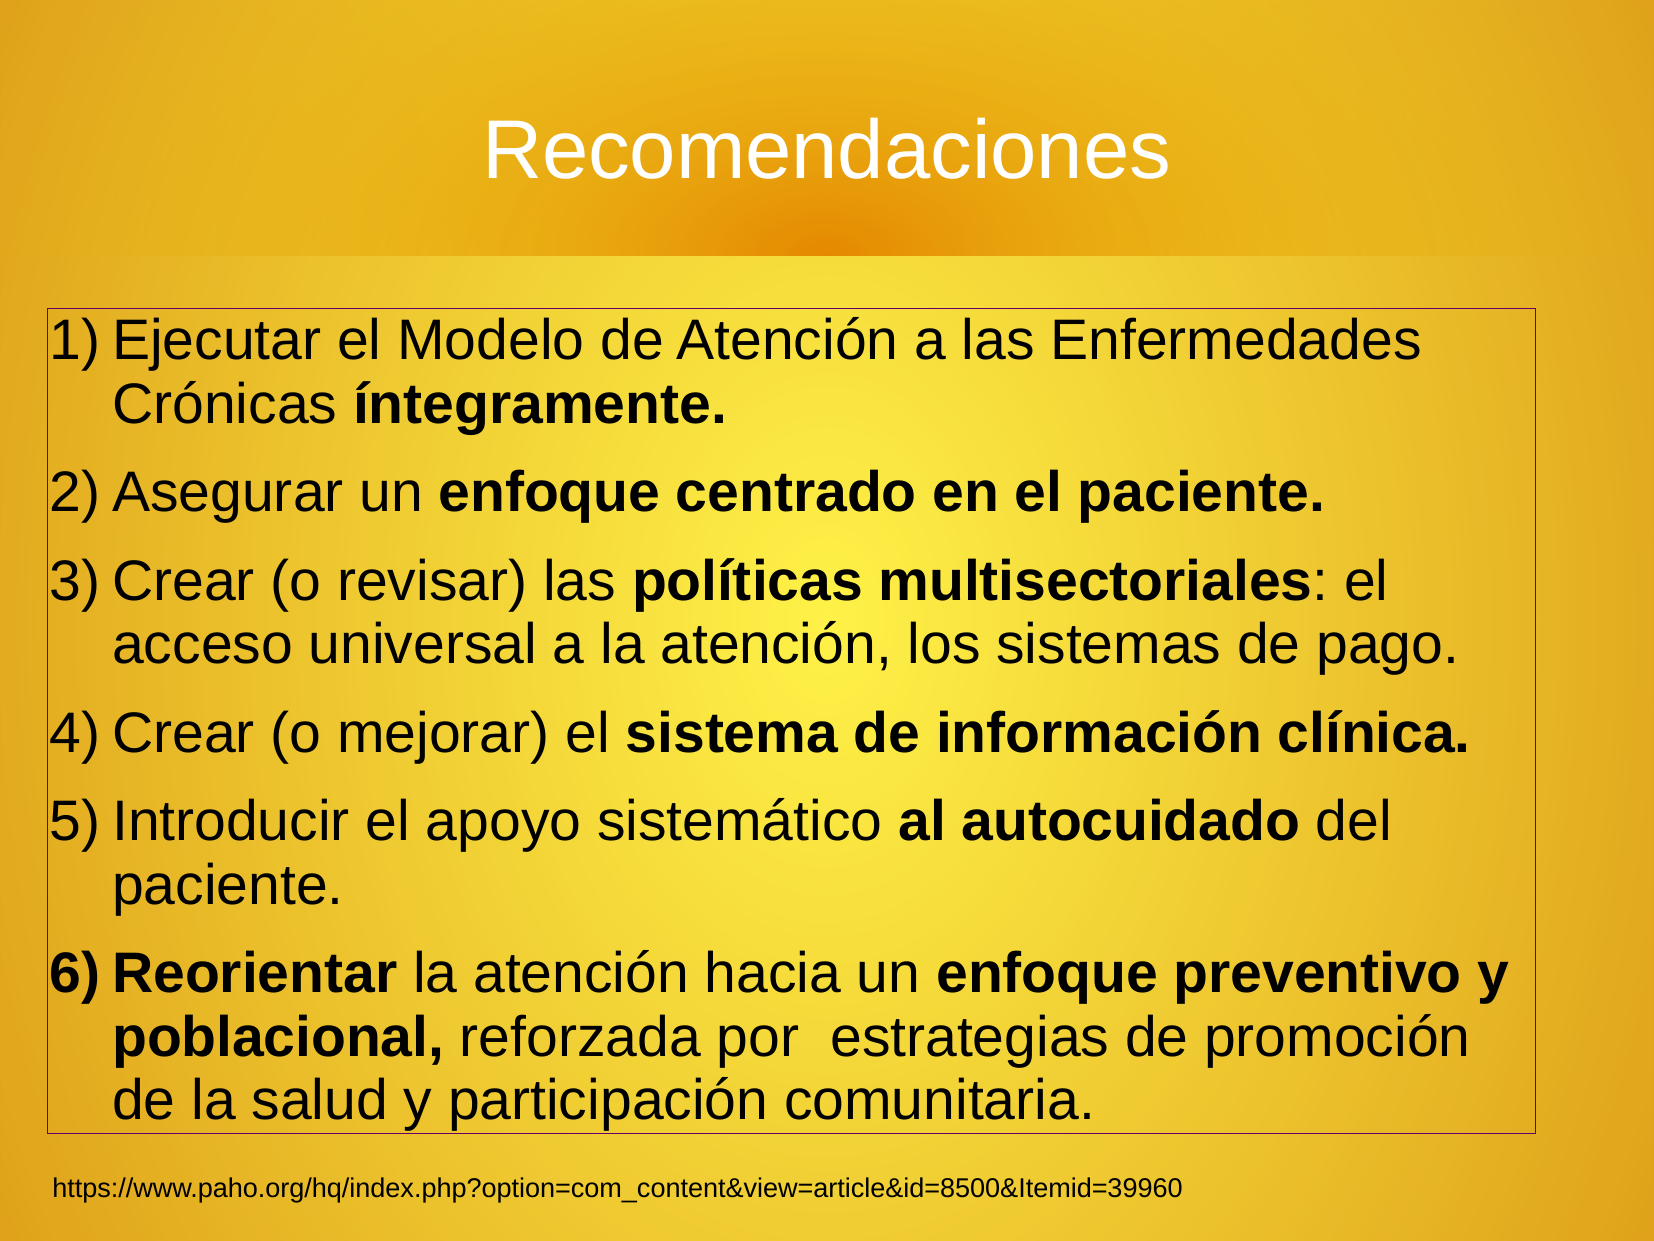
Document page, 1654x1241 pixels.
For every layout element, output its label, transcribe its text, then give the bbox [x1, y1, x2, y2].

text_box https://www.paho.org/hq/index.php?option=com_content&view=article&id=8500&Itemid=39960 [37, 1165, 1634, 1223]
list Ejecutar el Modelo de Atención a las Enfermedades Crónicas íntegramente. Asegurar un enfoque centrado en el paciente. Crear (o revisar) las políticas multisectoriales: el acceso universal a la atención, los sistemas de pago. Crear (o mejorar) el sistema de información clínica. Introducir el apoyo sistemático al autocuidado del paciente. Reorientar la atención hacia un enfoque preventivo y poblacional, reforzada por estrategias de promoción de la salud y participación comunitaria. [47, 308, 1536, 1134]
title Recomendaciones [82, 47, 1571, 252]
